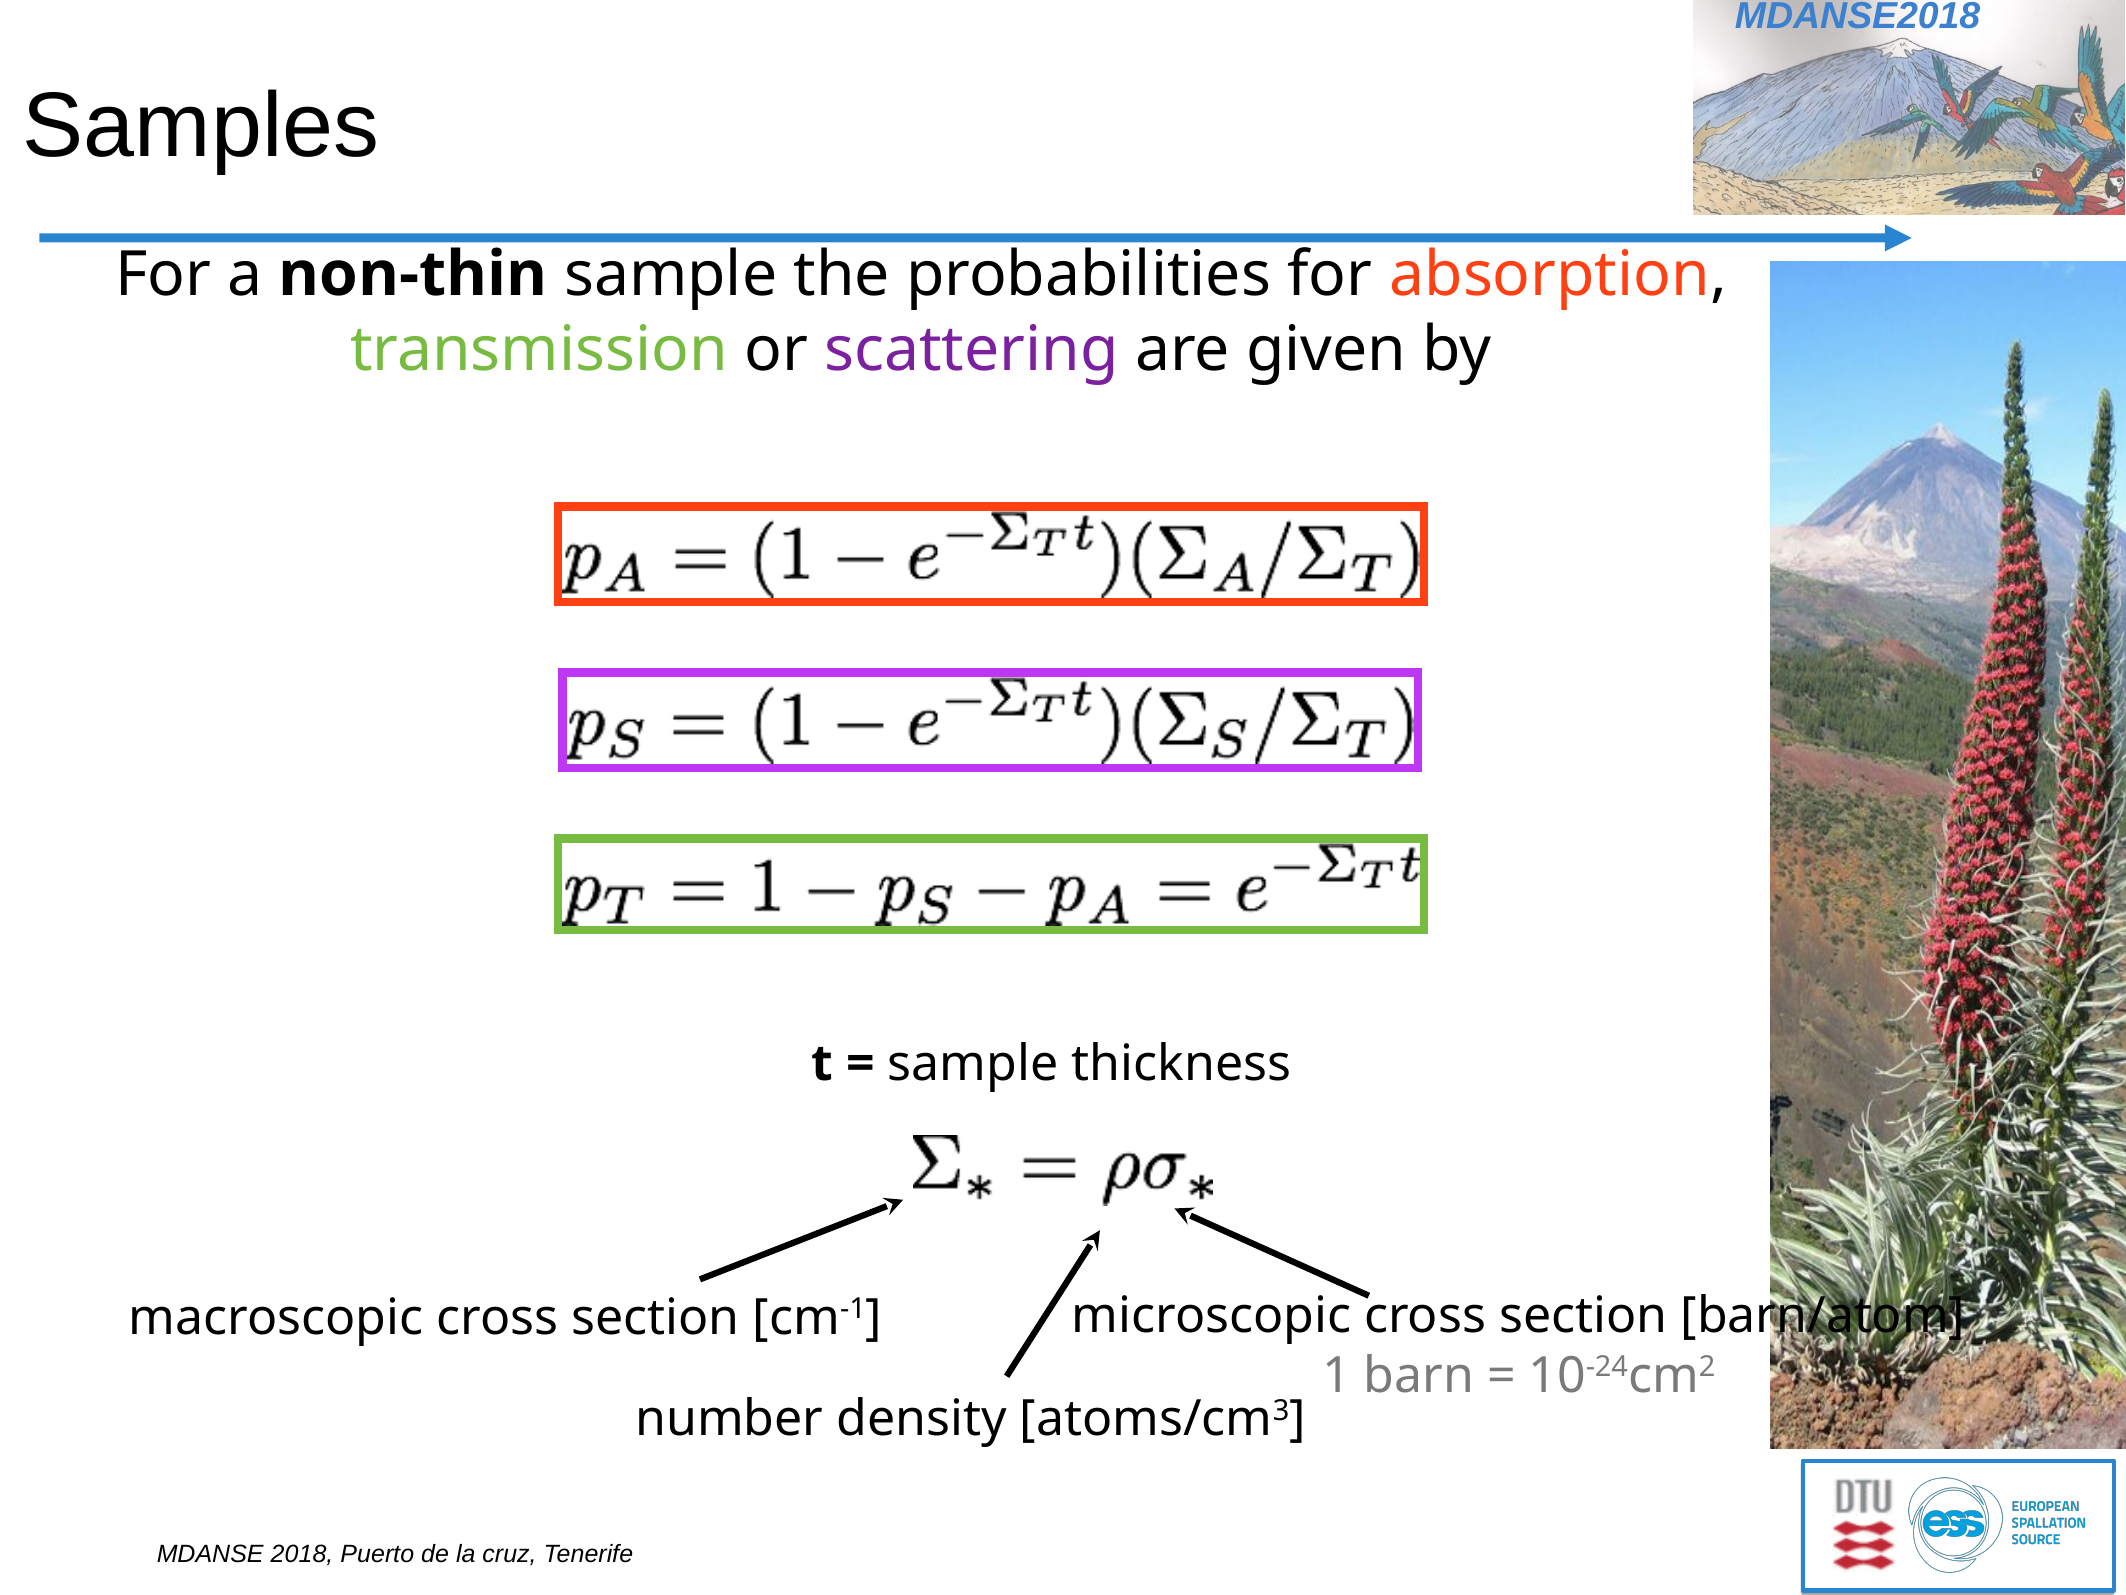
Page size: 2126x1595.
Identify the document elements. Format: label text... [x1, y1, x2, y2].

picture [1693, 0, 2125, 215]
picture [562, 510, 1420, 598]
text_box t = sample thickness [803, 1021, 1300, 1099]
title Samples [22, 40, 1938, 209]
picture [1908, 1477, 2085, 1573]
picture [1832, 1477, 1897, 1573]
picture [913, 1135, 1213, 1207]
text_box microscopic cross section [barn/atom] 1 barn = 10-24cm2 [1063, 1273, 1975, 1411]
picture [566, 676, 1414, 764]
text_box For a non-thin sample the probabilities for absorption, transmission or scattering are given by [0, 224, 1874, 392]
text_box number density [atoms/cm3] [626, 1377, 1315, 1455]
text_box macroscopic cross section [cm-1] [120, 1275, 891, 1353]
picture [1770, 261, 2126, 1449]
picture [562, 842, 1420, 926]
